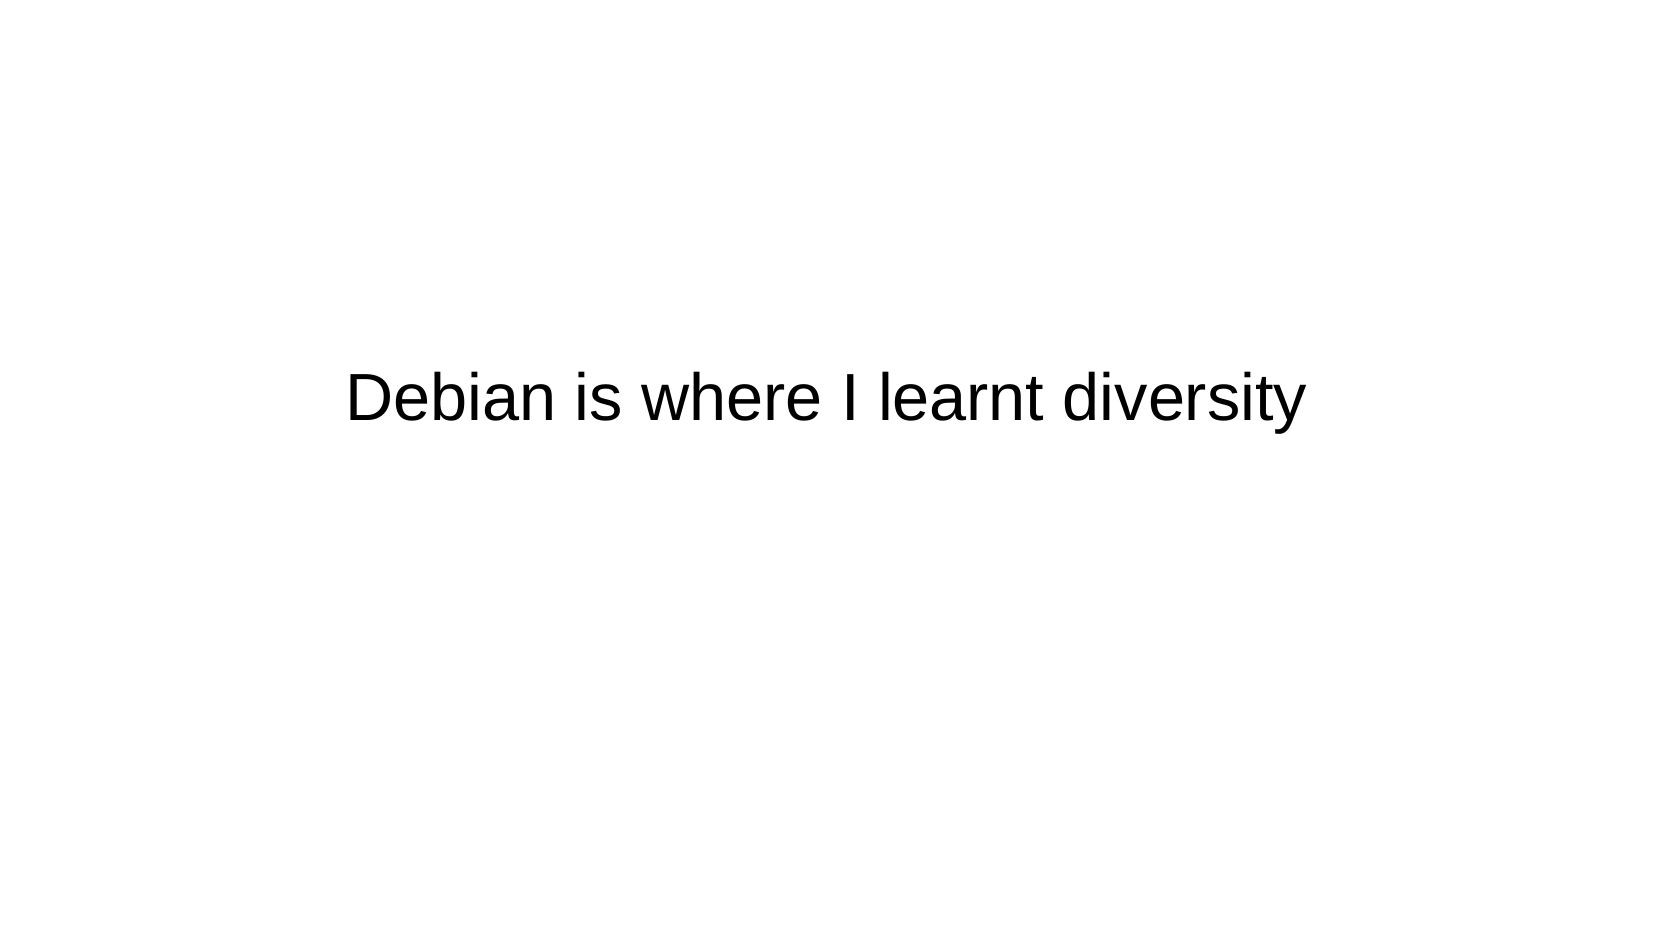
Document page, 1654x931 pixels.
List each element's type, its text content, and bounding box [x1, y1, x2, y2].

subtitle Debian is where I learnt diversity [82, 37, 1571, 757]
